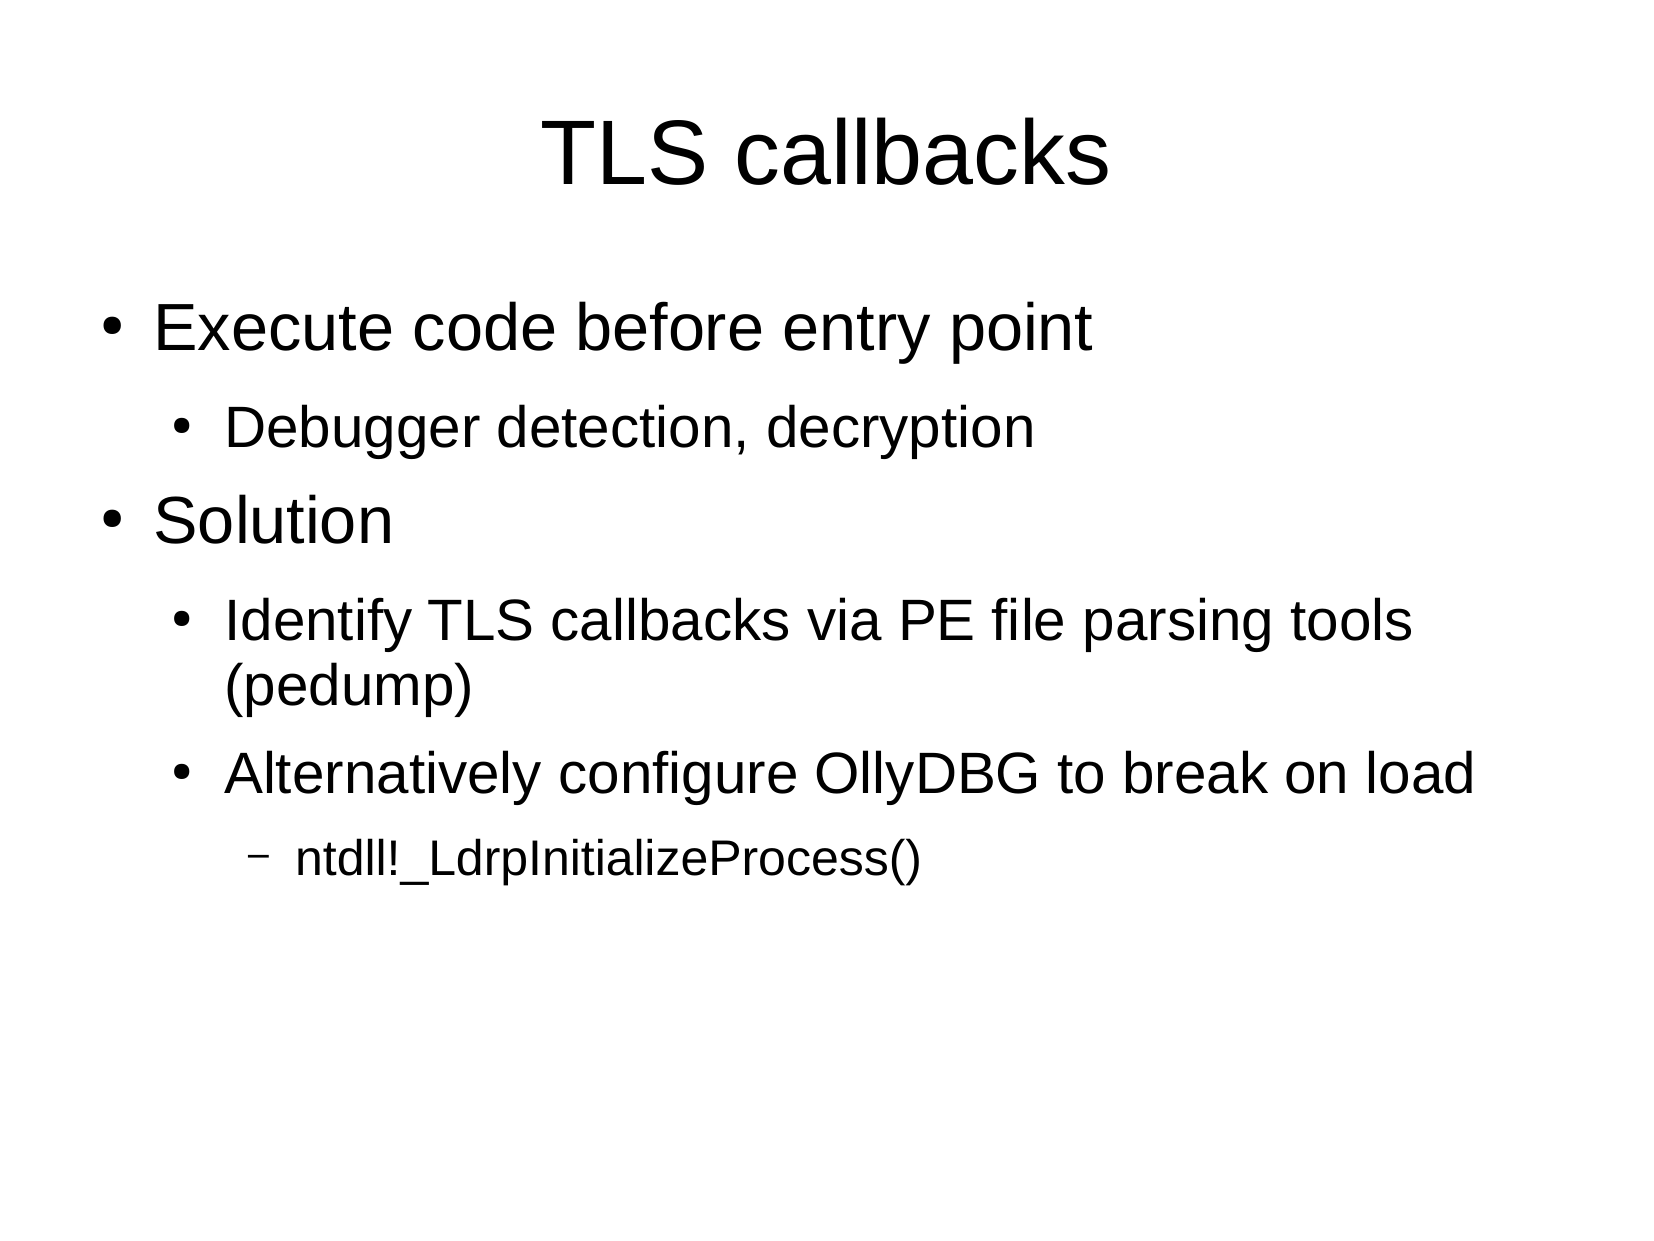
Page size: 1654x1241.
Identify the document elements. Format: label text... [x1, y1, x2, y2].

list Execute code before entry point Debugger detection, decryption Solution Identify TLS callbacks via PE file parsing tools (pedump) Alternatively configure OllyDBG to break on load ntdll!_LdrpInitializeProcess() [82, 290, 1571, 1109]
title TLS callbacks [82, 49, 1571, 257]
